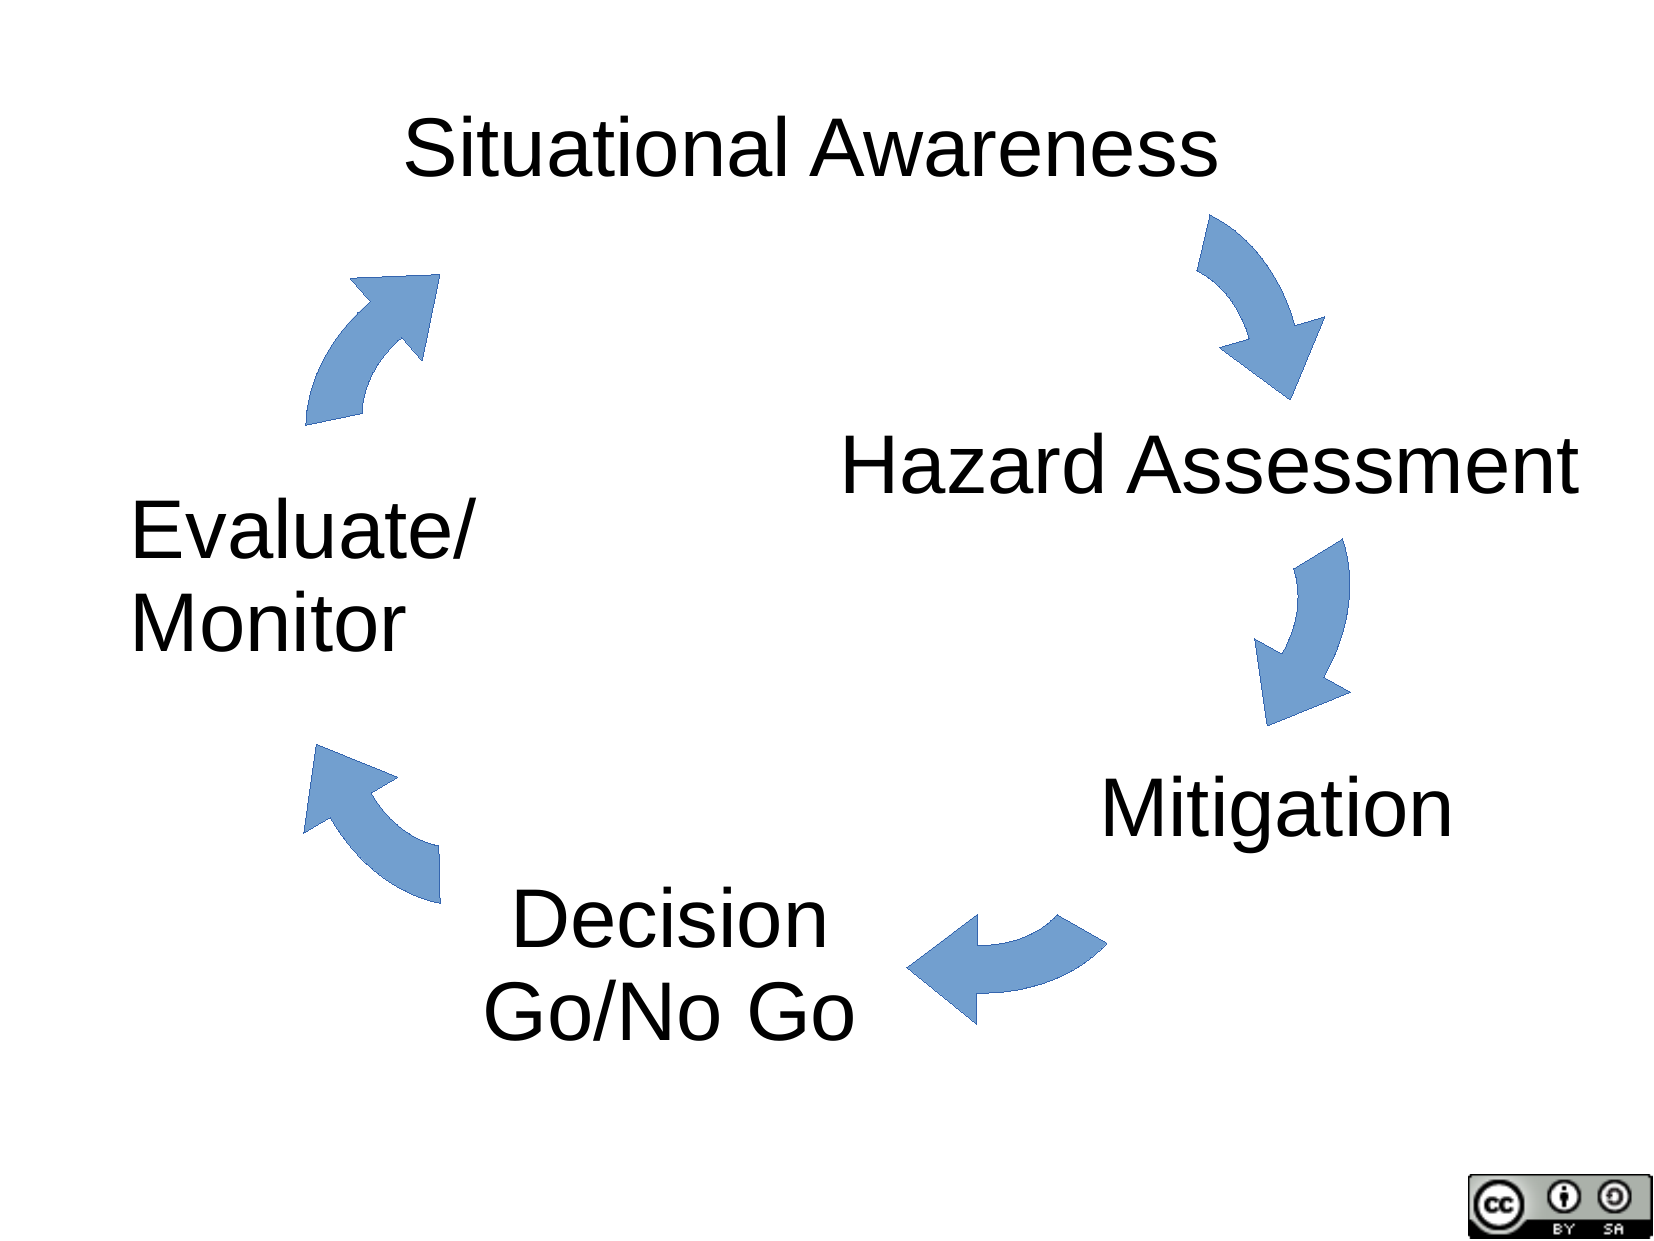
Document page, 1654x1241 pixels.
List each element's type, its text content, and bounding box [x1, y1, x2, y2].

text_box [1254, 538, 1351, 726]
text_box Hazard Assessment [824, 411, 1596, 519]
text_box [305, 274, 440, 426]
text_box Decision Go/No Go [467, 864, 873, 1066]
text_box Mitigation [1084, 753, 1471, 862]
text_box [303, 744, 441, 904]
text_box [906, 914, 1107, 1025]
text_box [1196, 214, 1325, 400]
text_box Situational Awareness [387, 93, 1236, 202]
text_box Evaluate/ Monitor [115, 476, 493, 678]
picture [1468, 1174, 1653, 1239]
